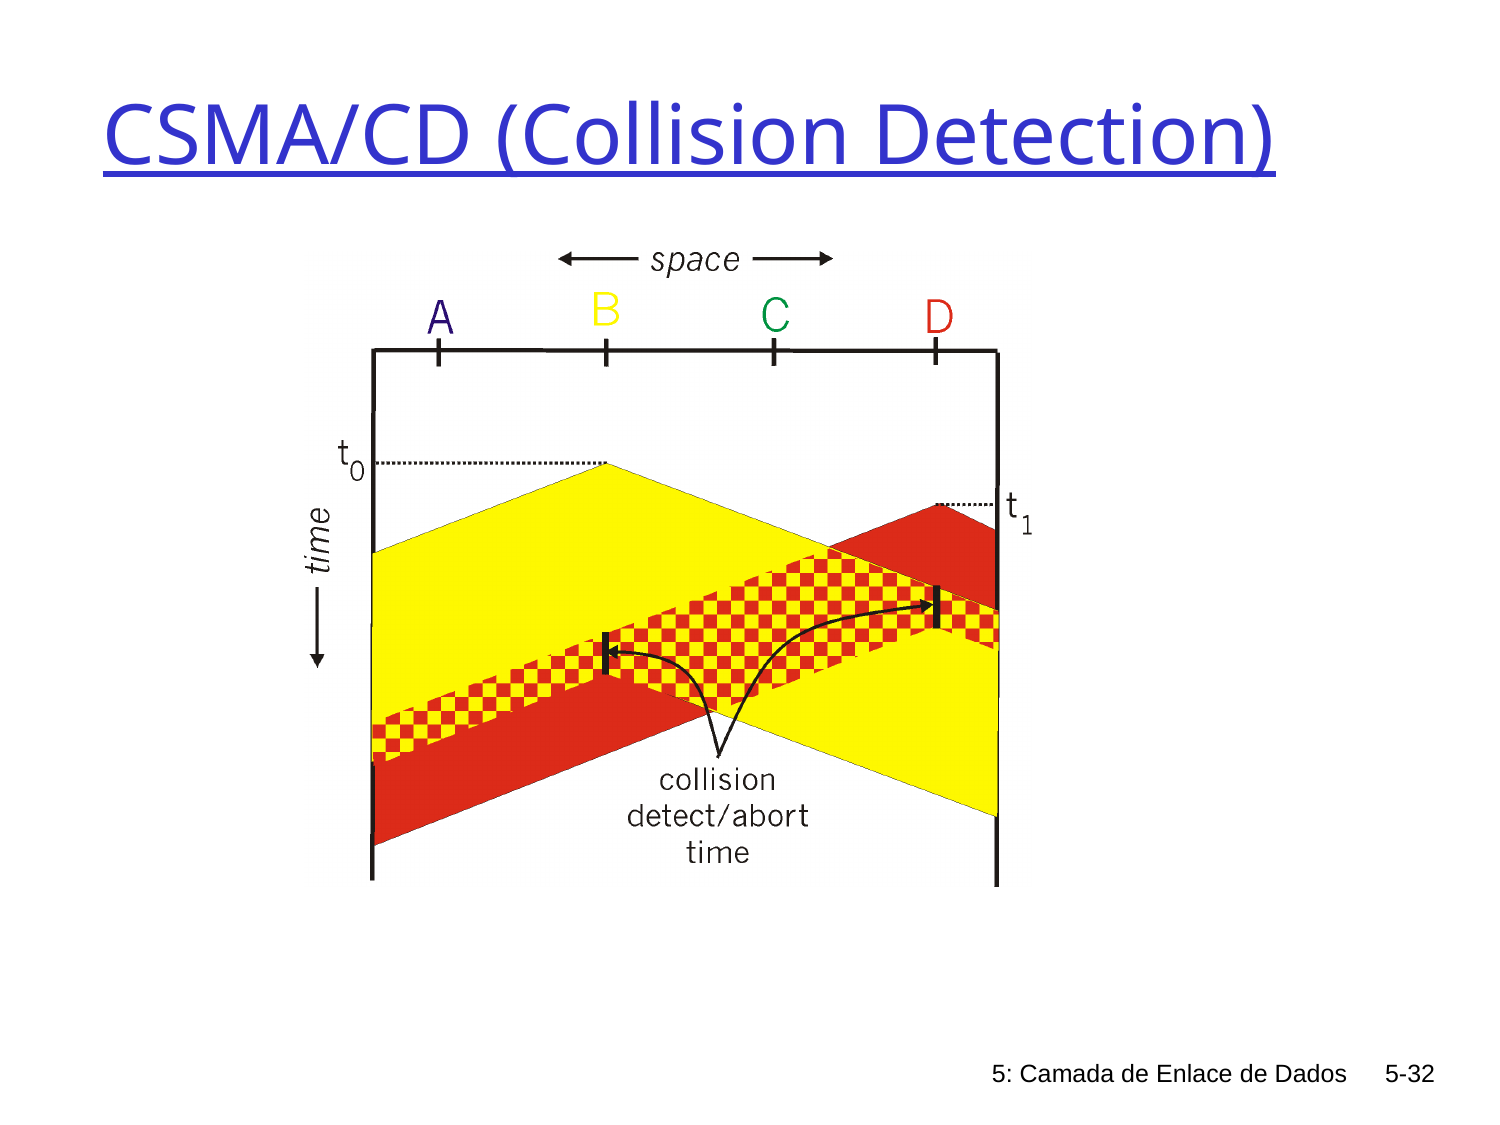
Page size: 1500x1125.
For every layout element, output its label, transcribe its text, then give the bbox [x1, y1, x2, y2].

text_box 5: Camada de Enlace de Dados [837, 1050, 1339, 1125]
text_box 5-<número> [1339, 1050, 1451, 1125]
picture [304, 251, 1032, 887]
title CSMA/CD (Collision Detection) [87, 37, 1363, 225]
